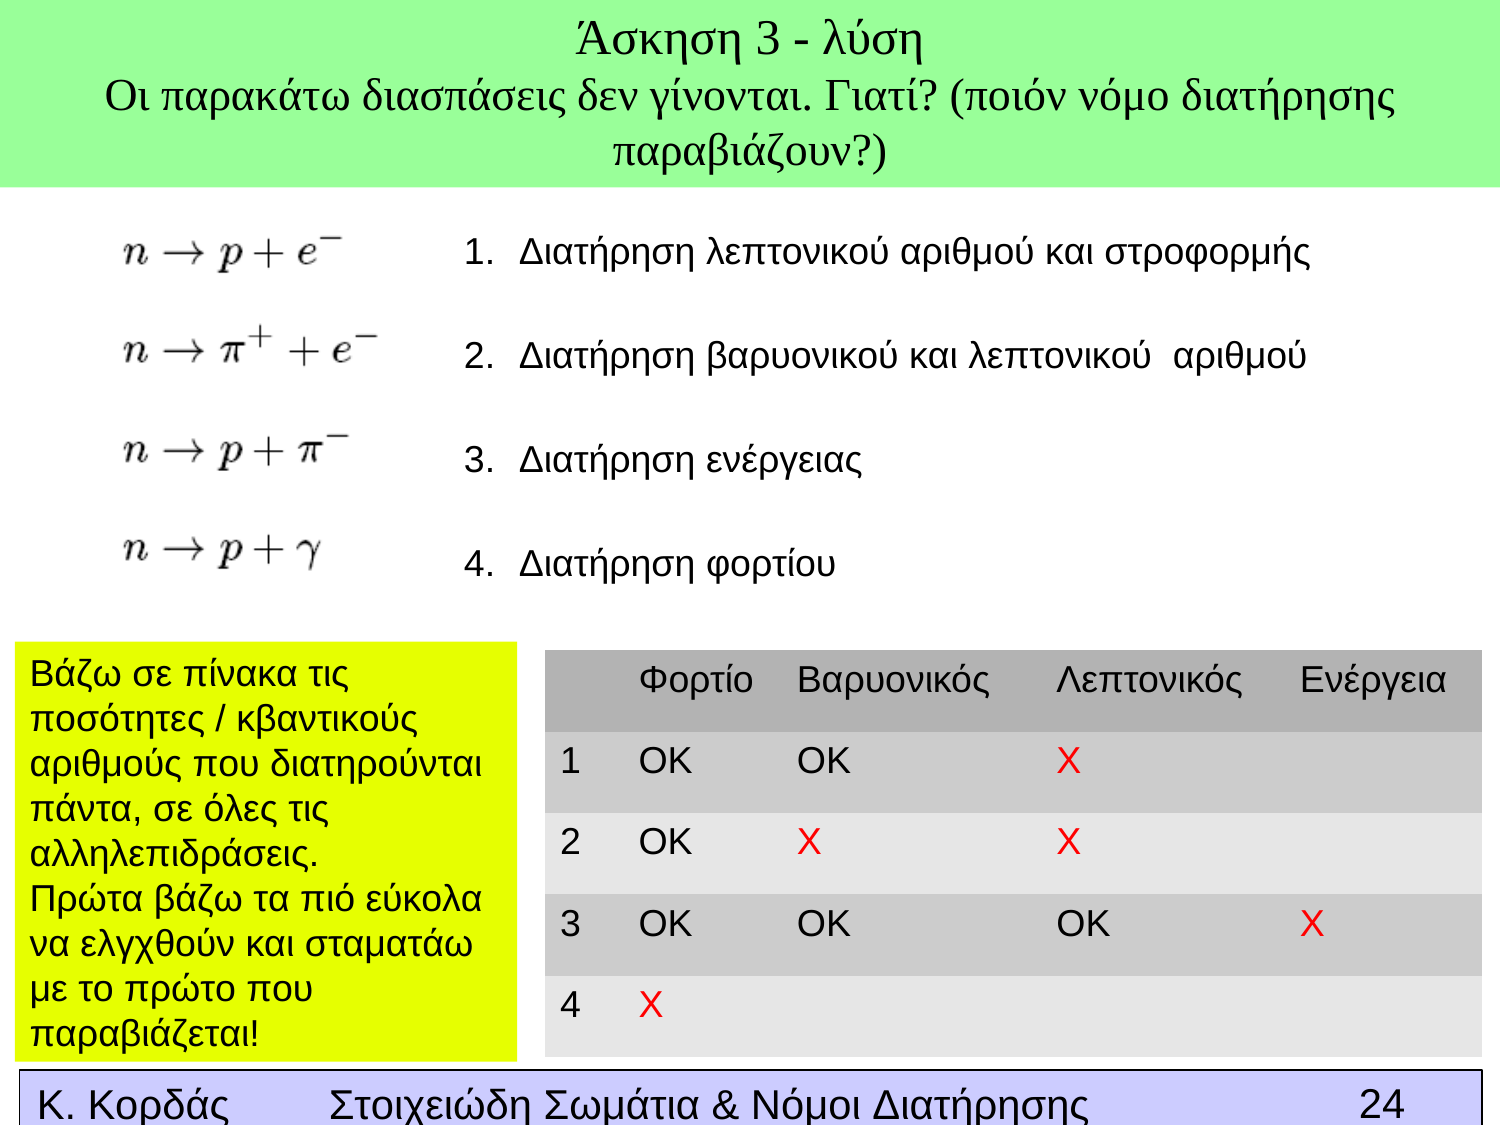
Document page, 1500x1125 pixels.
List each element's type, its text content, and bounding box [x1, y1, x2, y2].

table_header Φορτίο [624, 650, 782, 732]
table_cell [1285, 976, 1482, 1057]
picture [29, 200, 428, 586]
table_cell [782, 976, 1042, 1057]
table_cell Χ [1042, 813, 1285, 894]
table_cell 4 [545, 976, 624, 1057]
text_box Άσκηση 3 - λύση Οι παρακάτω διασπάσεις δεν γίνονται. Γιατί? (ποιόν νόμο διατήρησης παραβιάζουν?) [45, 0, 1455, 183]
table_cell [1285, 813, 1482, 894]
text_box Βάζω σε πίνακα τις ποσότητες / κβαντικούς αριθμούς που διατηρούνται πάντα, σε όλες τις αλληλεπιδράσεις. Πρώτα βάζω τα πιό εύκολα να ελγχθούν και σταματάω με το πρώτο που παραβιάζεται! [14, 641, 518, 1062]
table_header [545, 650, 624, 732]
table_header Βαρυονικός [782, 650, 1042, 732]
table_cell ΟΚ [624, 813, 782, 894]
table_cell ΟΚ [624, 732, 782, 813]
table_cell Χ [1042, 732, 1285, 813]
text_box [0, 0, 1500, 188]
text_box Διατήρηση λεπτονικού αριθμού και στροφορμής Διατήρηση βαρυονικού και λεπτονικού αριθμού Διατήρηση ενέργειας Διατήρηση φορτίου [449, 219, 1467, 645]
table_cell [1285, 732, 1482, 813]
table_cell ΟΚ [1042, 894, 1285, 976]
table_cell 3 [545, 894, 624, 976]
table_cell 2 [545, 813, 624, 894]
table_cell Χ [1285, 894, 1482, 976]
table_cell [1042, 976, 1285, 1057]
table_cell 1 [545, 732, 624, 813]
table_cell ΟΚ [624, 894, 782, 976]
table_header Λεπτονικός [1042, 650, 1285, 732]
table_cell ΟΚ [782, 732, 1042, 813]
table_cell ΟΚ [782, 894, 1042, 976]
table_cell Χ [624, 976, 782, 1057]
table_header Ενέργεια [1285, 650, 1482, 732]
table_cell Χ [782, 813, 1042, 894]
